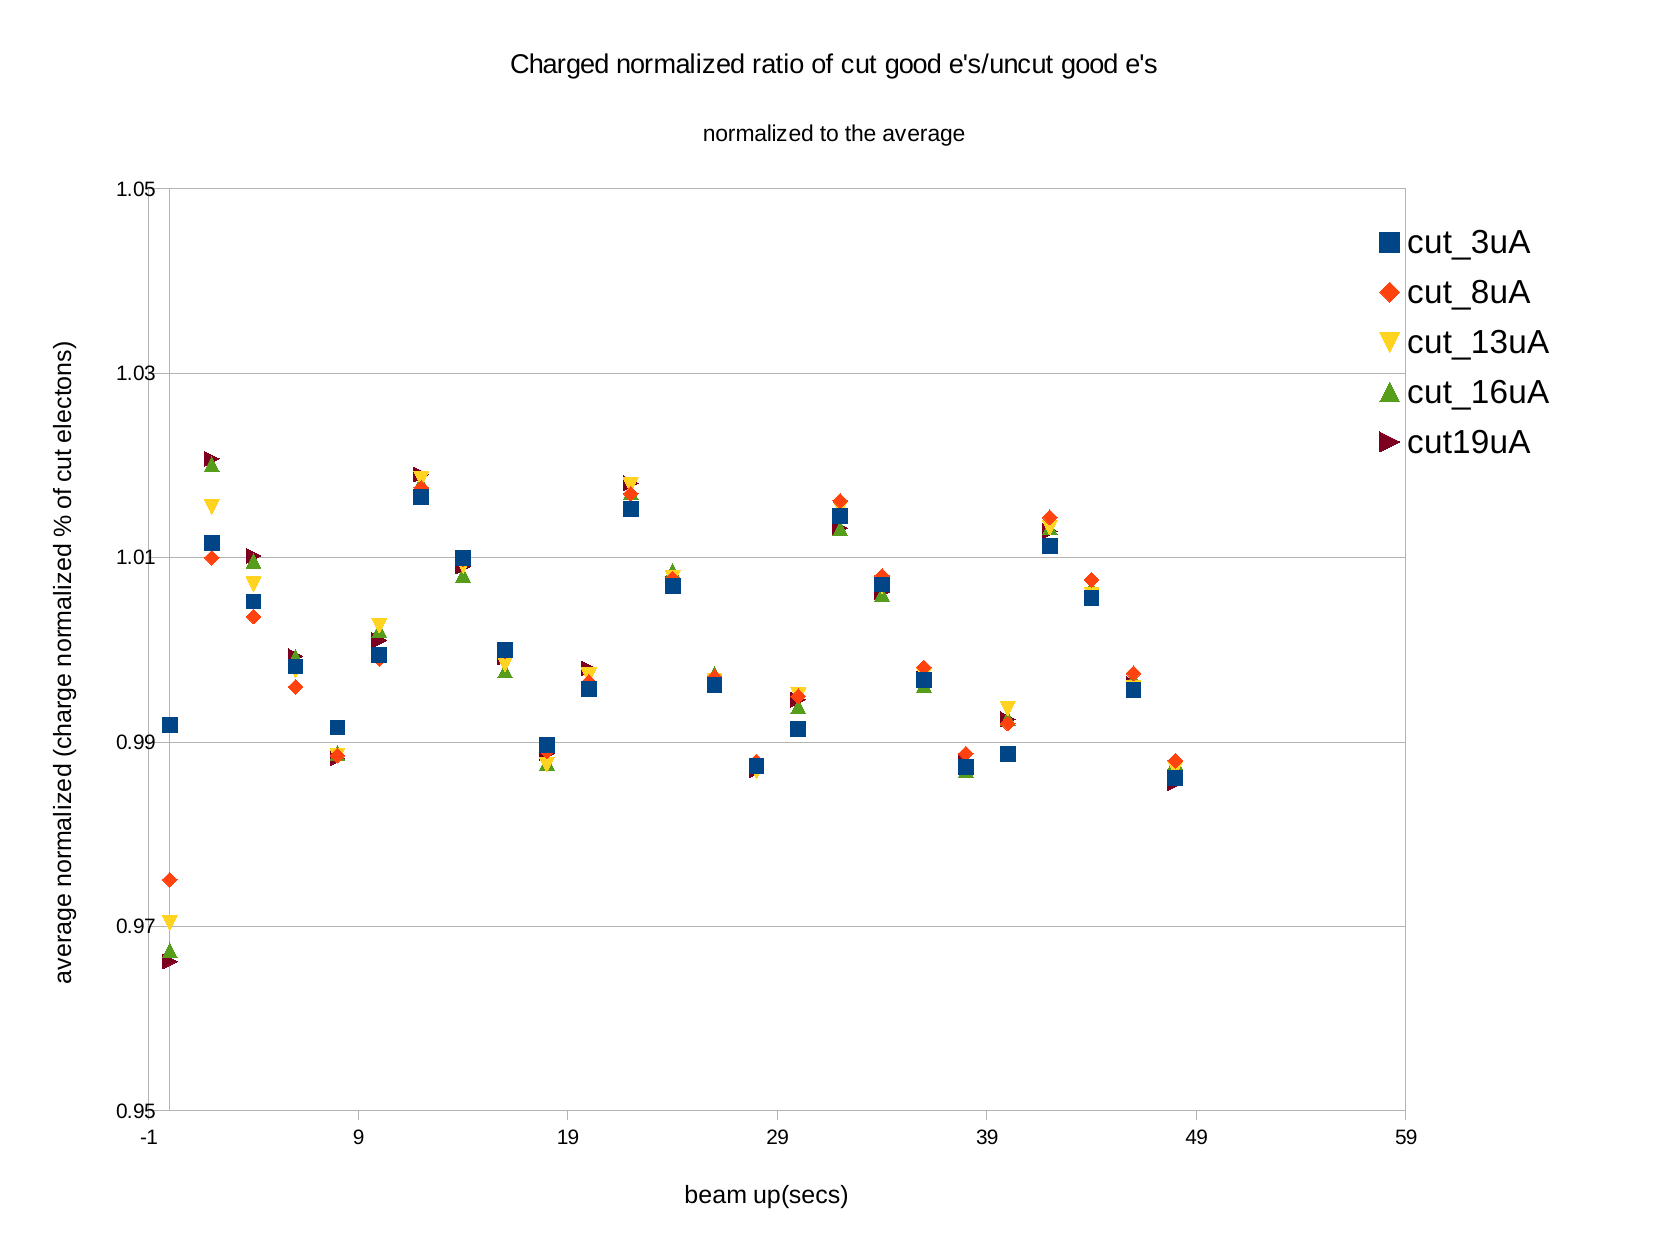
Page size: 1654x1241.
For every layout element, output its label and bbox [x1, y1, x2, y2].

chart [15, 9, 1654, 1241]
